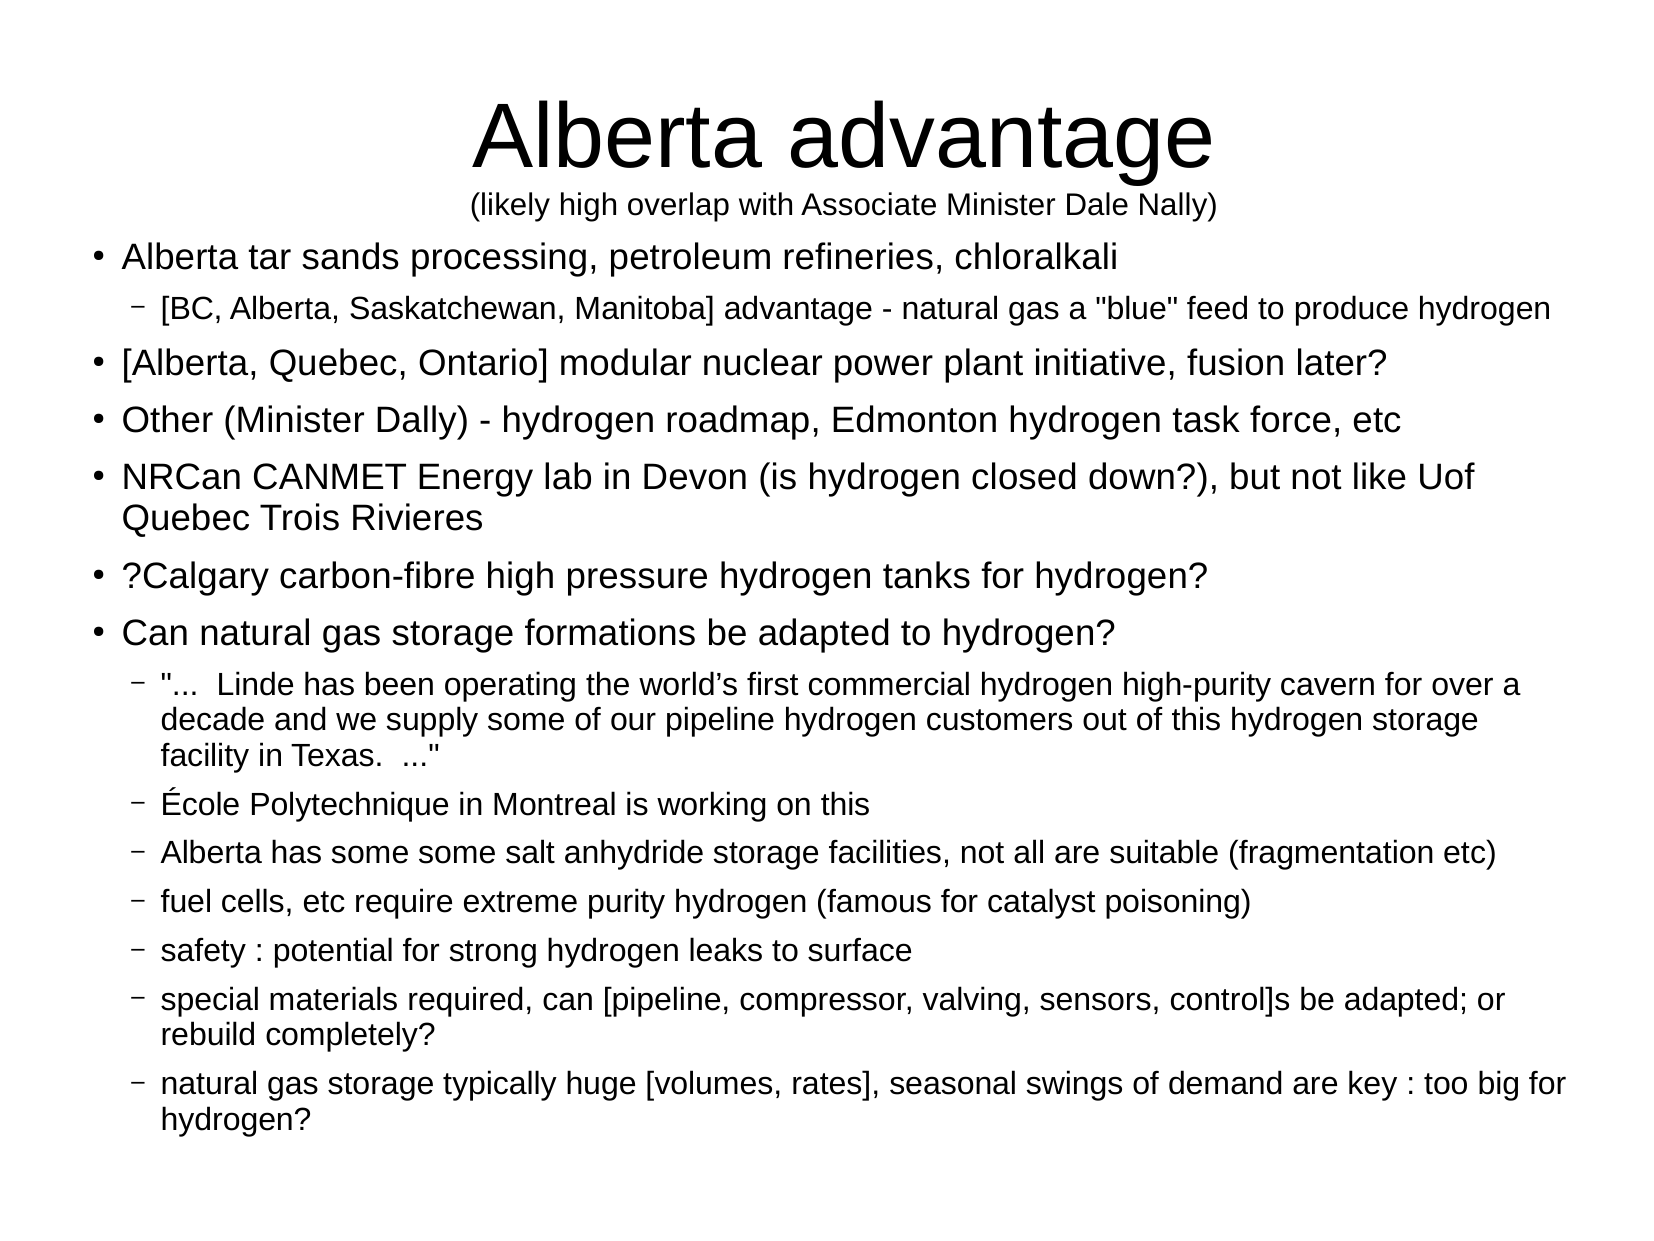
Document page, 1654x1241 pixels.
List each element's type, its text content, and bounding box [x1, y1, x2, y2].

title Alberta advantage (likely high overlap with Associate Minister Dale Nally) [82, 49, 1571, 236]
list Alberta tar sands processing, petroleum refineries, chloralkali [BC, Alberta, Saskatchewan, Manitoba] advantage - natural gas a "blue" feed to produce hydrogen [Alberta, Quebec, Ontario] modular nuclear power plant initiative, fusion later? Other (Minister Dally) - hydrogen roadmap, Edmonton hydrogen task force, etc NRCan CANMET Energy lab in Devon (is hydrogen closed down?), but not like Uof Quebec Trois Rivieres ?Calgary carbon-fibre high pressure hydrogen tanks for hydrogen? Can natural gas storage formations be adapted to hydrogen? "... Linde has been operating the world’s first commercial hydrogen high-purity cavern for over a decade and we supply some of our pipeline hydrogen customers out of this hydrogen storage facility in Texas. ..." École Polytechnique in Montreal is working on this Alberta has some some salt anhydride storage facilities, not all are suitable (fragmentation etc) fuel cells, etc require extreme purity hydrogen (famous for catalyst poisoning) safety : potential for strong hydrogen leaks to surface special materials required, can [pipeline, compressor, valving, sensors, control]s be adapted; or rebuild completely? natural gas storage typically huge [volumes, rates], seasonal swings of demand are key : too big for hydrogen? [82, 236, 1571, 1170]
